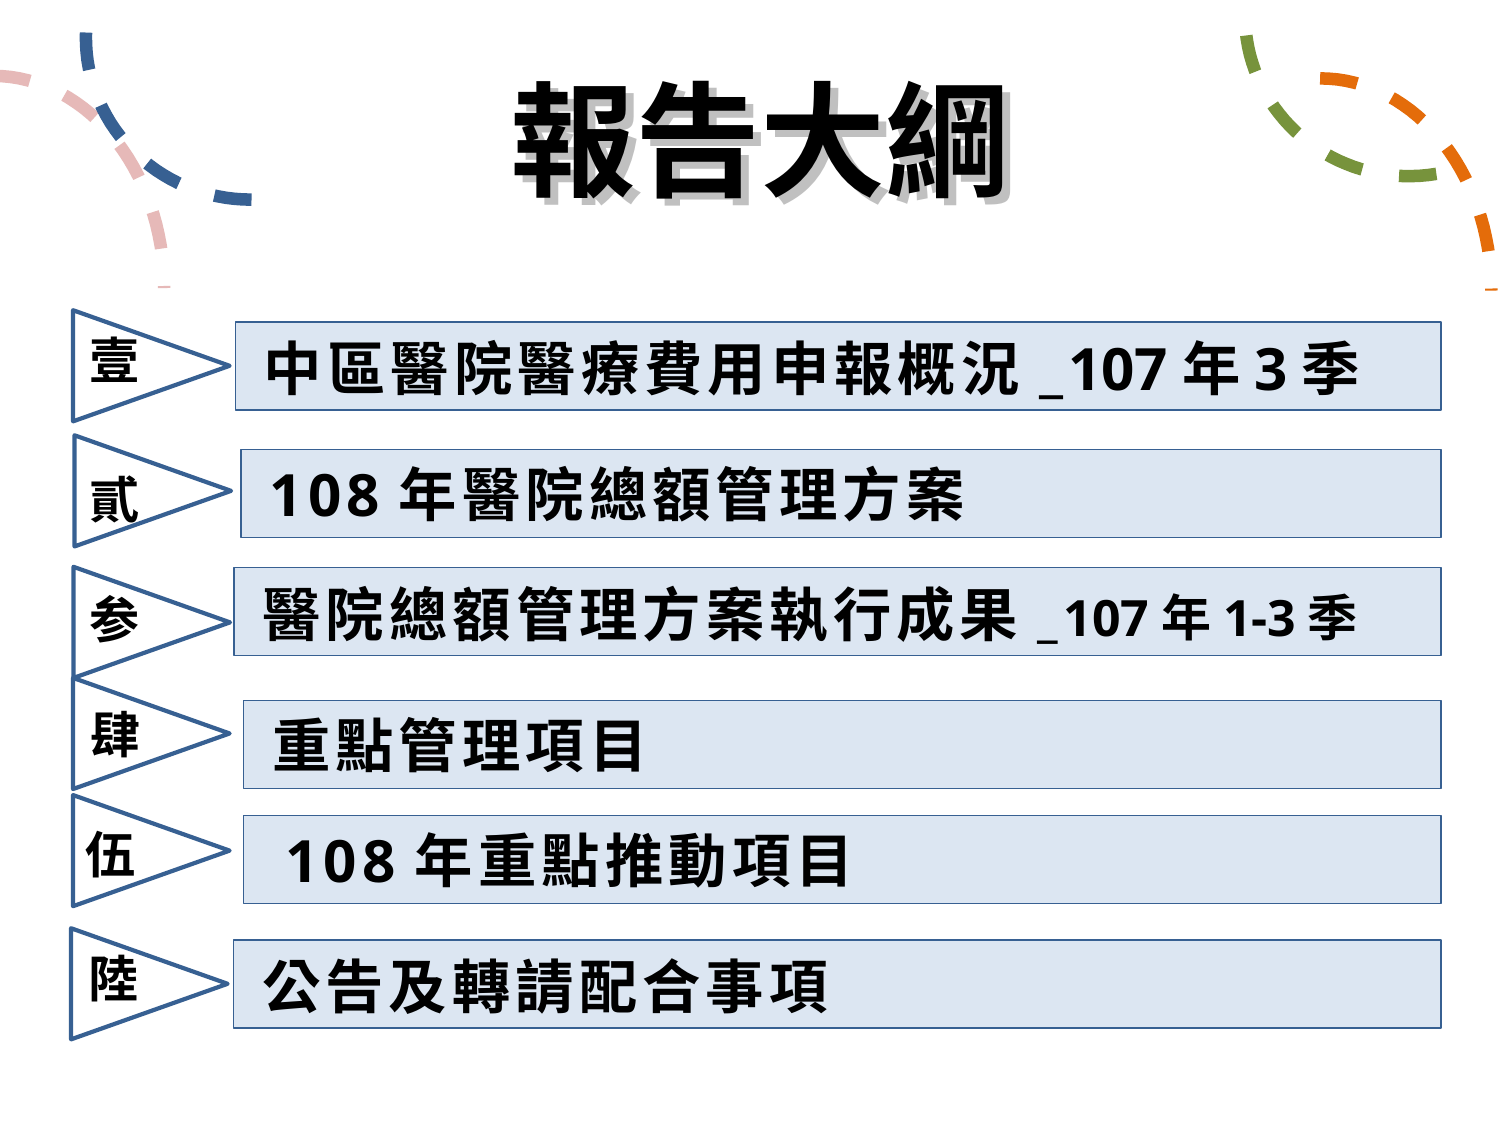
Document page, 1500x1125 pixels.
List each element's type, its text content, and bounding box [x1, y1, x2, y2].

text_box [154, 957, 228, 1010]
text_box [71, 928, 140, 1040]
text_box [151, 822, 230, 879]
text_box 108年重點推動項目 [244, 816, 1441, 904]
text_box [73, 795, 130, 815]
text_box [155, 706, 230, 760]
text_box 重點管理項目 [244, 701, 1441, 789]
text_box [73, 310, 142, 422]
text_box [73, 566, 136, 790]
text_box 中區醫院醫療費用申報概況_107年3季 [235, 322, 1441, 410]
text_box 醫院總額管理方案執行成果_107年1-3季 [234, 568, 1441, 656]
text_box 108年醫院總額管理方案 [241, 449, 1441, 537]
text_box 陸 [73, 940, 154, 1015]
text_box 貳 [74, 461, 155, 536]
text_box 伍 [71, 815, 151, 891]
text_box 公告及轉請配合事項 [234, 940, 1441, 1028]
text_box 参 [74, 580, 155, 656]
text_box [155, 463, 232, 518]
text_box [74, 435, 147, 461]
text_box 肆 [75, 696, 155, 771]
text_box [73, 891, 116, 907]
text_box 壹 [75, 322, 253, 397]
text_box [155, 595, 231, 650]
text_box [74, 536, 104, 547]
title 報告大綱 [183, 19, 1339, 256]
